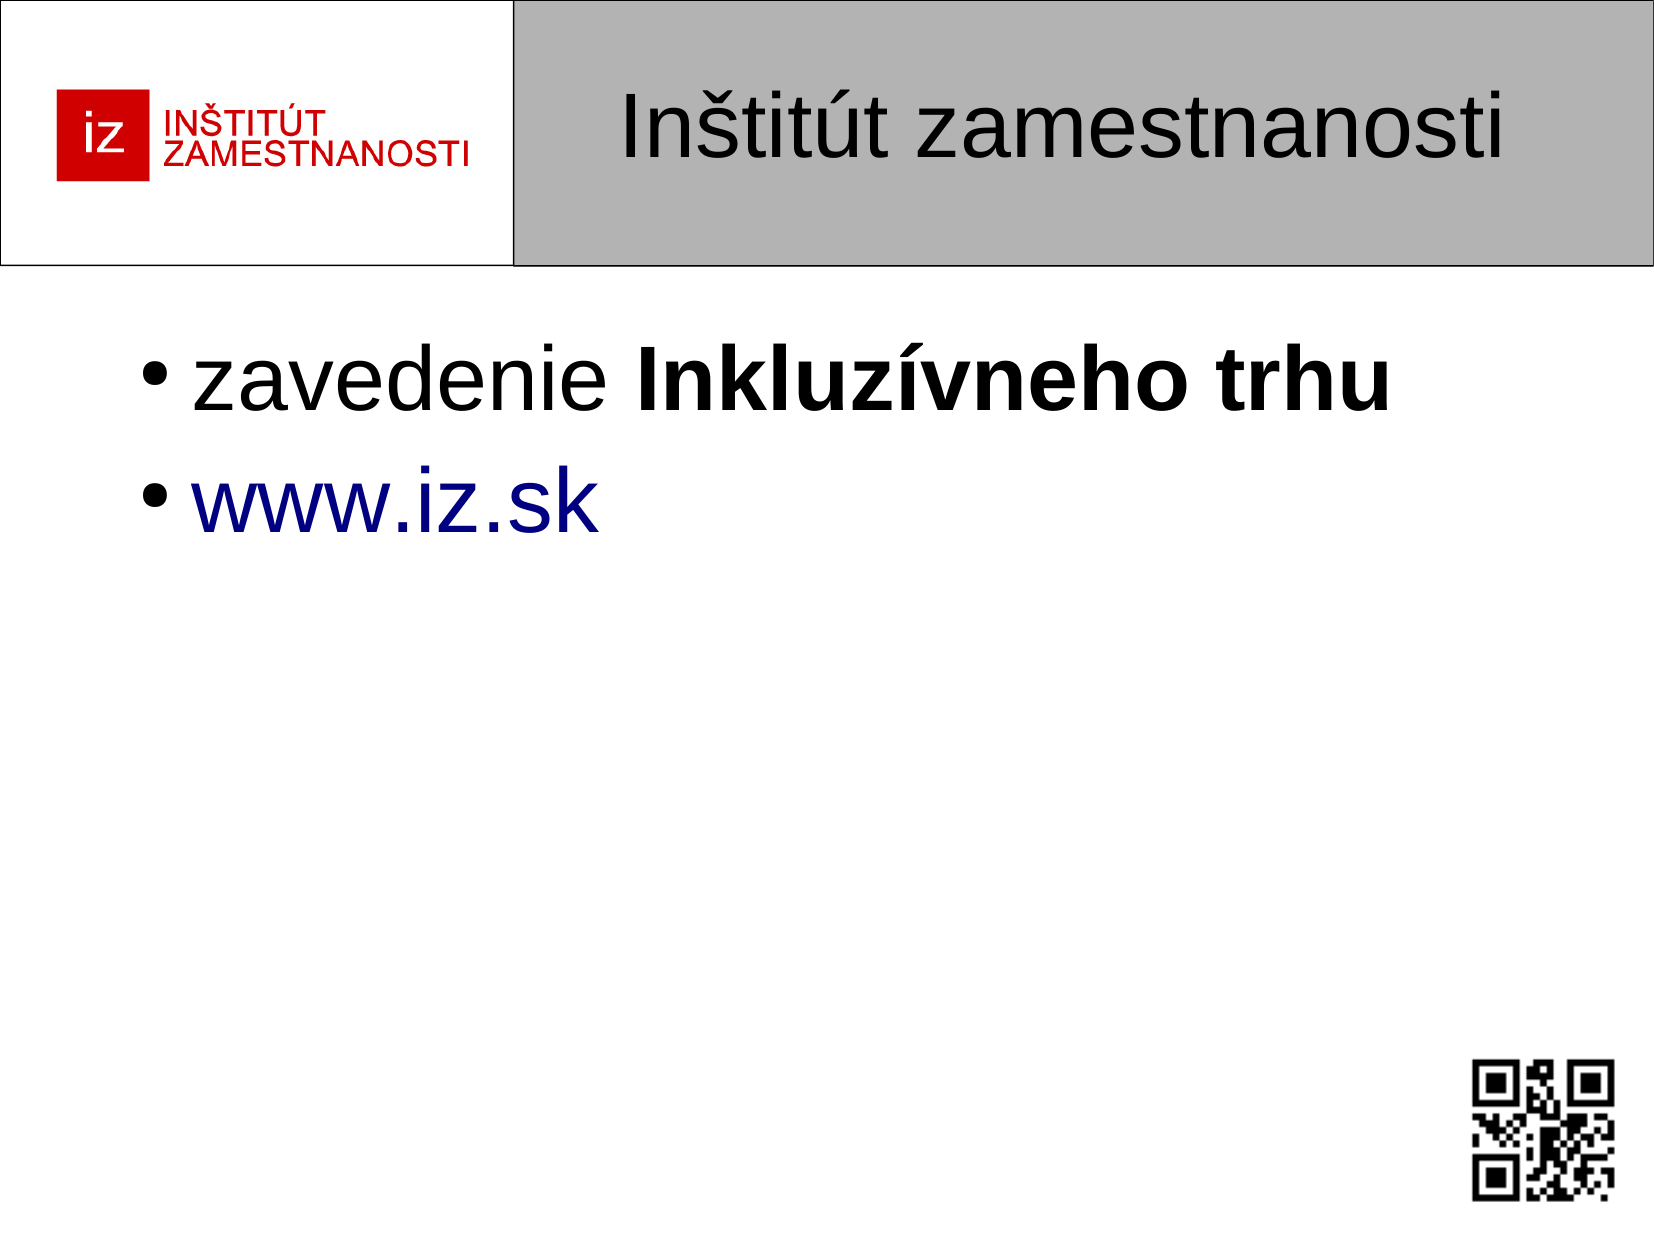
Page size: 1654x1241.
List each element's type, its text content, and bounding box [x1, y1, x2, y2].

title Inštitút zamestnanosti [561, 29, 1565, 237]
list zavedenie Inkluzívneho trhu www.iz.sk [121, 344, 1533, 1126]
picture [1446, 1033, 1642, 1229]
picture [5, 8, 512, 257]
